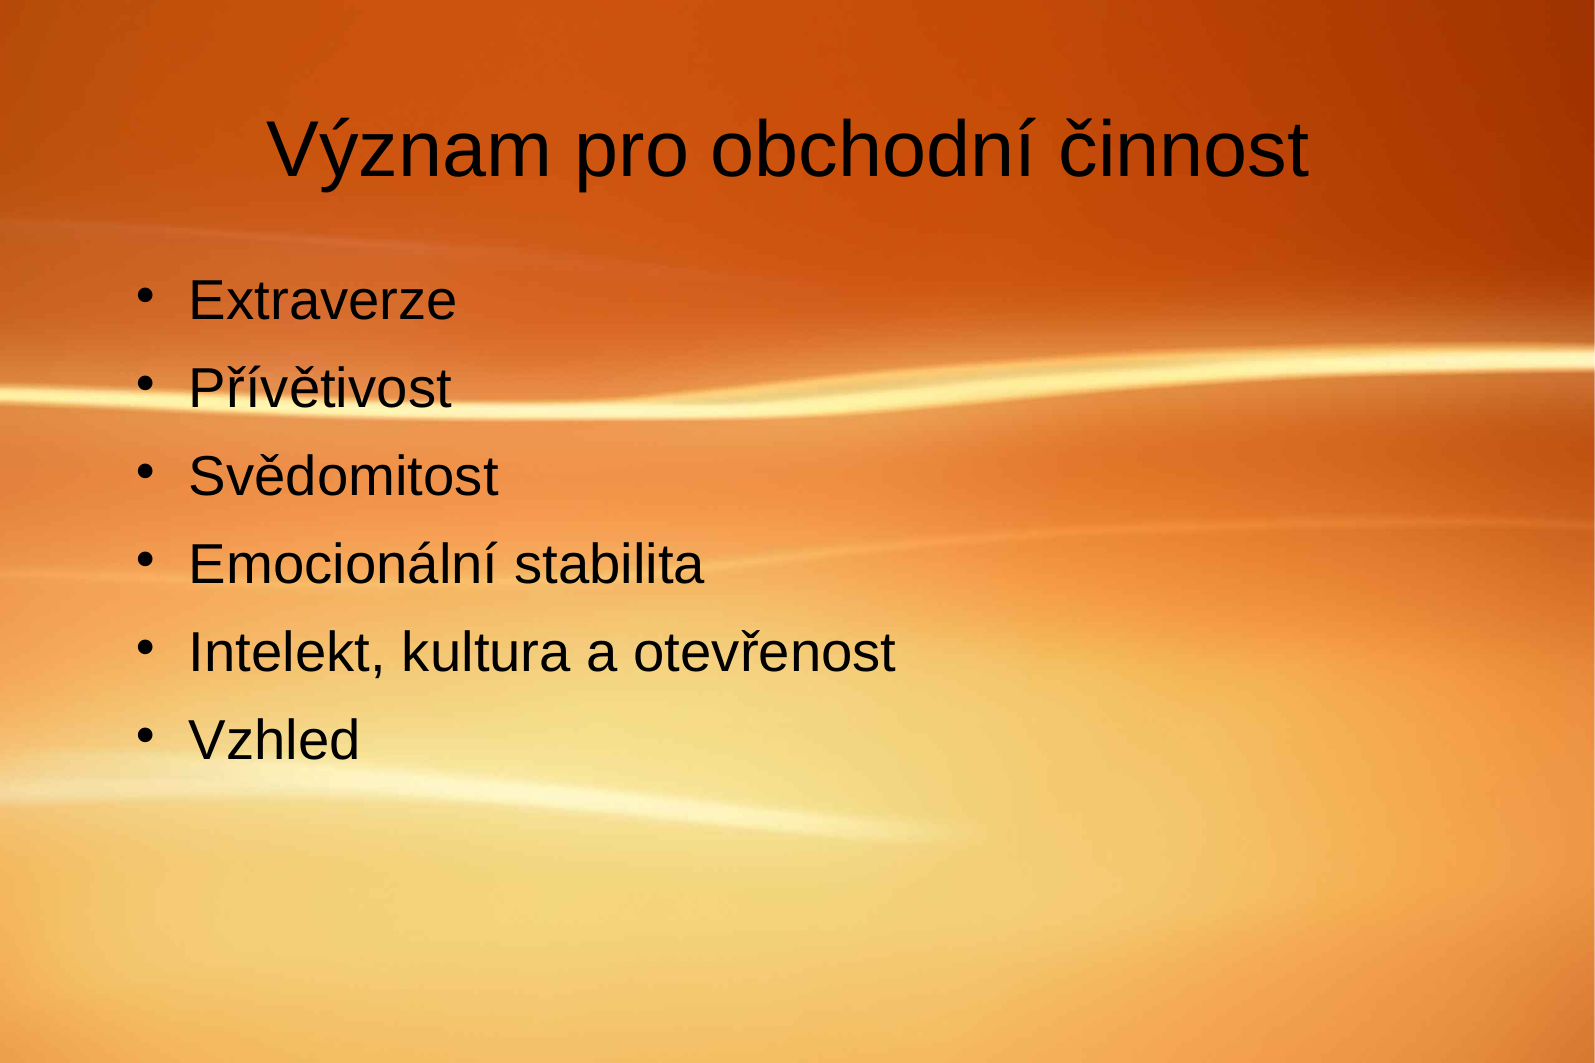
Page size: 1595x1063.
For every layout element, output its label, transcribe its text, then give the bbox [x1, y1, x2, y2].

title Význam pro obchodní činnost [70, 58, 1506, 237]
list Extraverze Přívětivost Svědomitost Emocionální stabilita Intelekt, kultura a otevřenost Vzhled [100, 265, 1536, 968]
